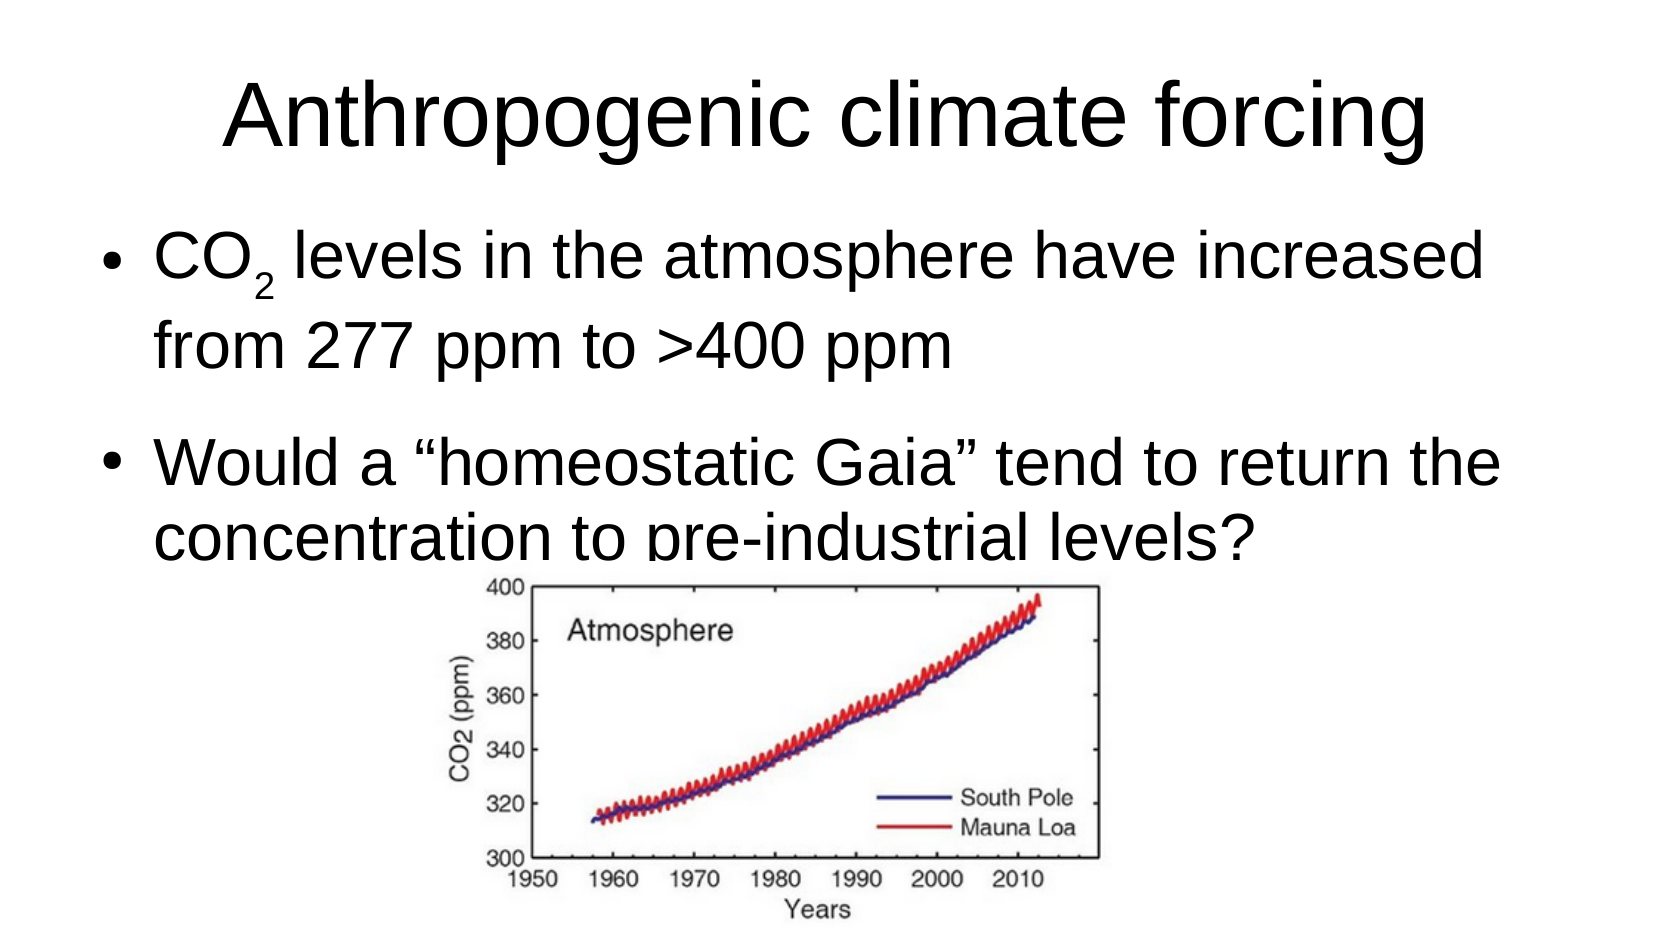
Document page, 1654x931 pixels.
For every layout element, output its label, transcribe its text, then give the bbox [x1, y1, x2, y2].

title Anthropogenic climate forcing [82, 37, 1571, 193]
list CO2 levels in the atmosphere have increased from 277 ppm to >400 ppm ﻿ Would a “homeostatic Gaia” tend to return the concentration to pre-industrial levels? [82, 217, 1571, 758]
picture [390, 561, 1126, 931]
